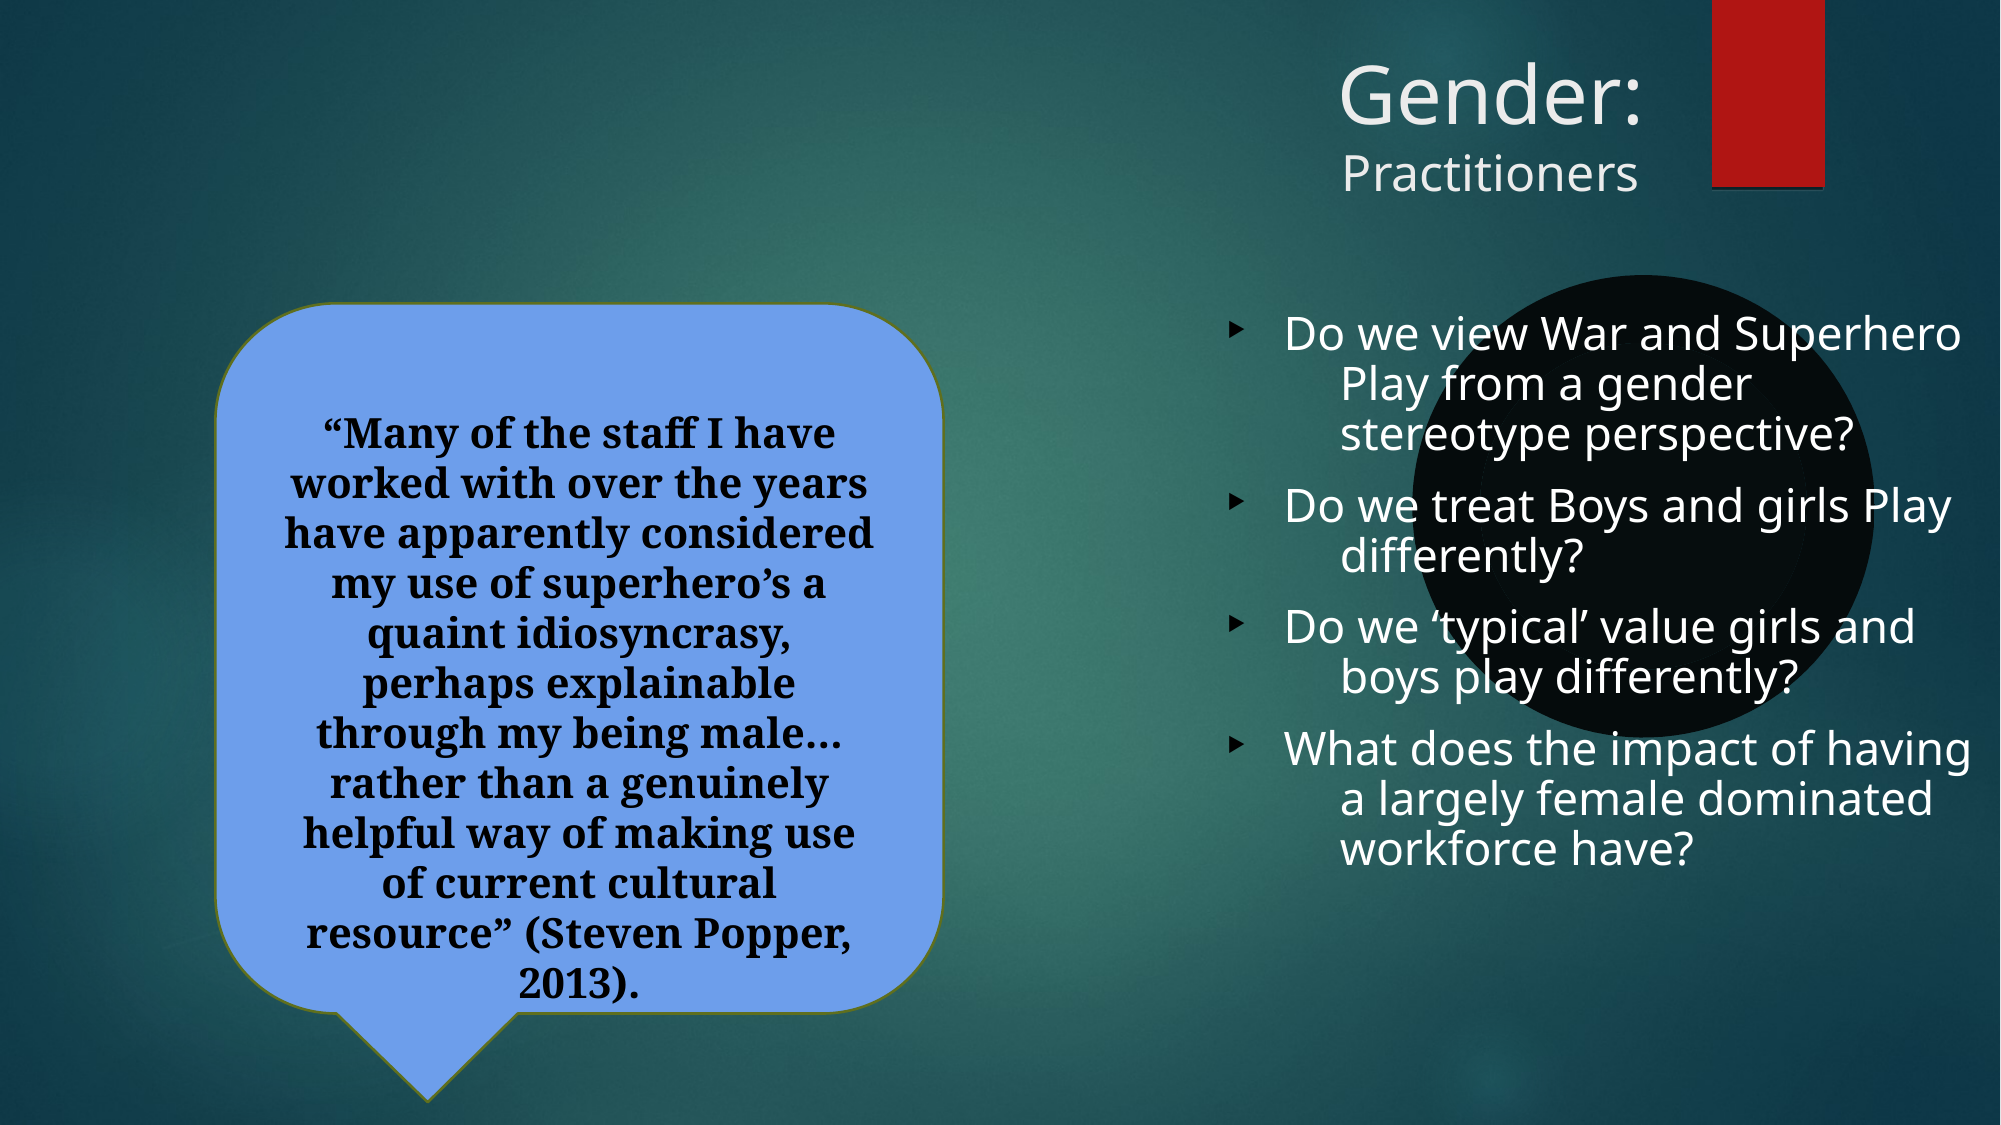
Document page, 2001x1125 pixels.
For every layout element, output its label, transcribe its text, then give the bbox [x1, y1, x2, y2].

list Do we view War and Superhero Play from a gender stereotype perspective? Do we treat Boys and girls Play differently? Do we ‘typical’ value girls and boys play differently? What does the impact of having a largely female dominated workforce have? [1212, 303, 2000, 1014]
title Gender: Practitioners [981, 15, 2000, 230]
text_box “Many of the staff I have worked with over the years have apparently considered my use of superhero’s a quaint idiosyncrasy, perhaps explainable through my being male…rather than a genuinely helpful way of making use of current cultural resource” (Steven Popper, 2013). [263, 399, 896, 971]
text_box [215, 303, 944, 1103]
